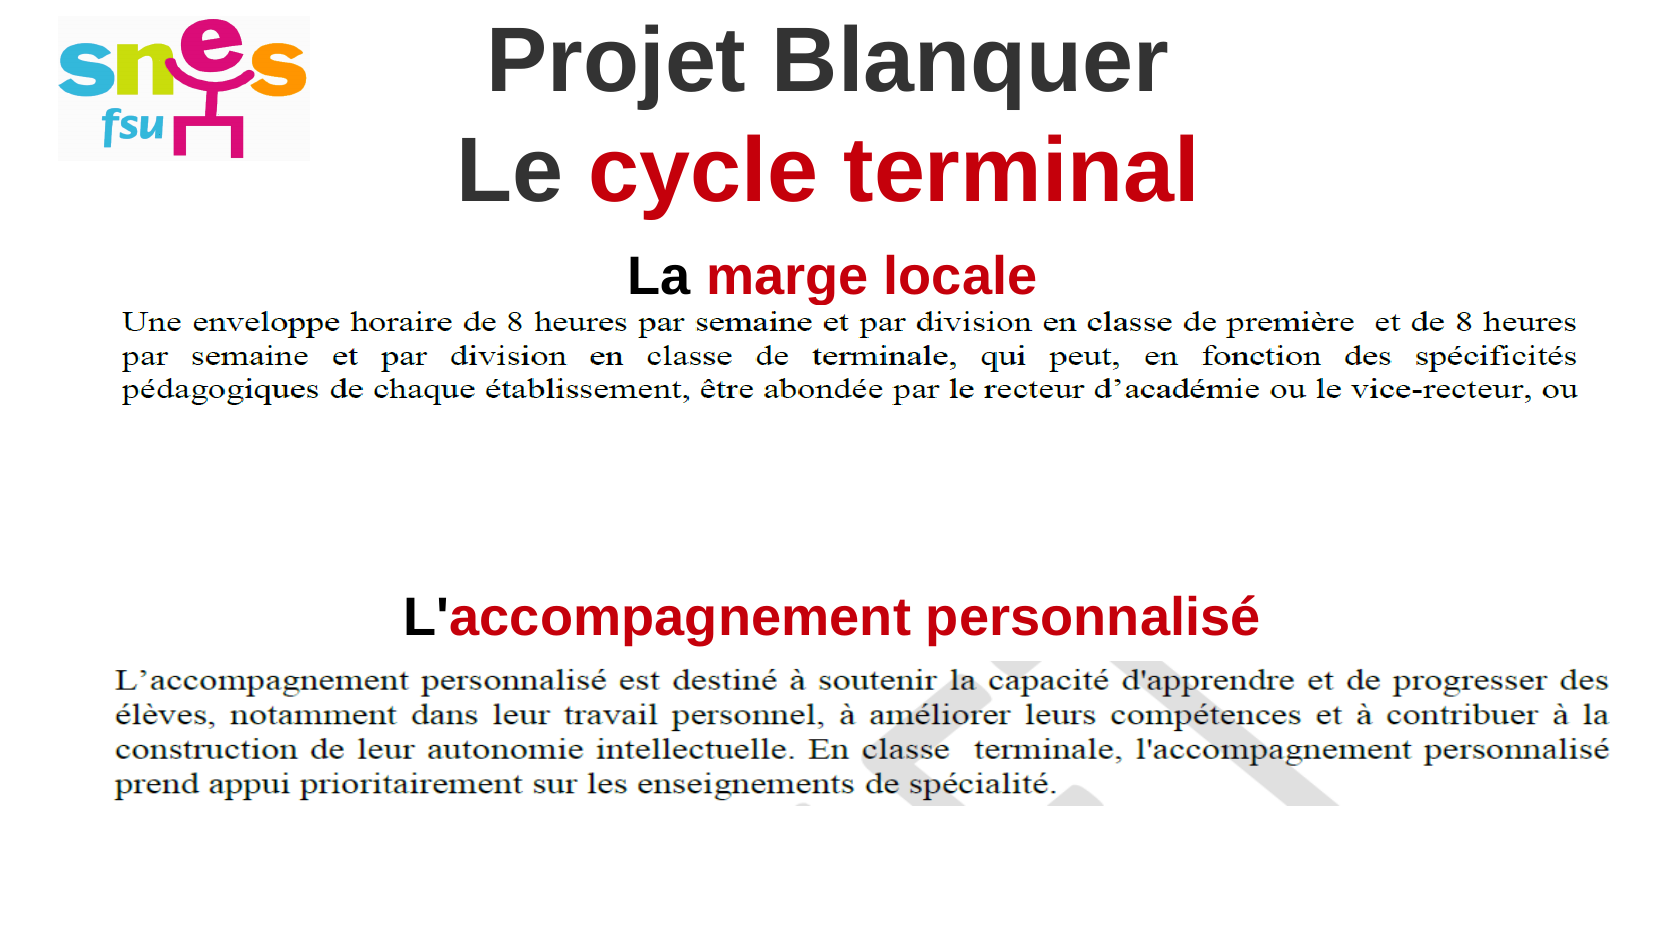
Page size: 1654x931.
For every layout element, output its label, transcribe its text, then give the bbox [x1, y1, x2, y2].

picture [58, 17, 310, 161]
picture [110, 661, 1617, 806]
text_box La marge locale [306, 237, 1360, 305]
text_box L'accompagnement personnalisé [306, 578, 1360, 662]
title Projet Blanquer Le cycle terminal [122, 0, 1535, 180]
picture [122, 305, 1580, 406]
